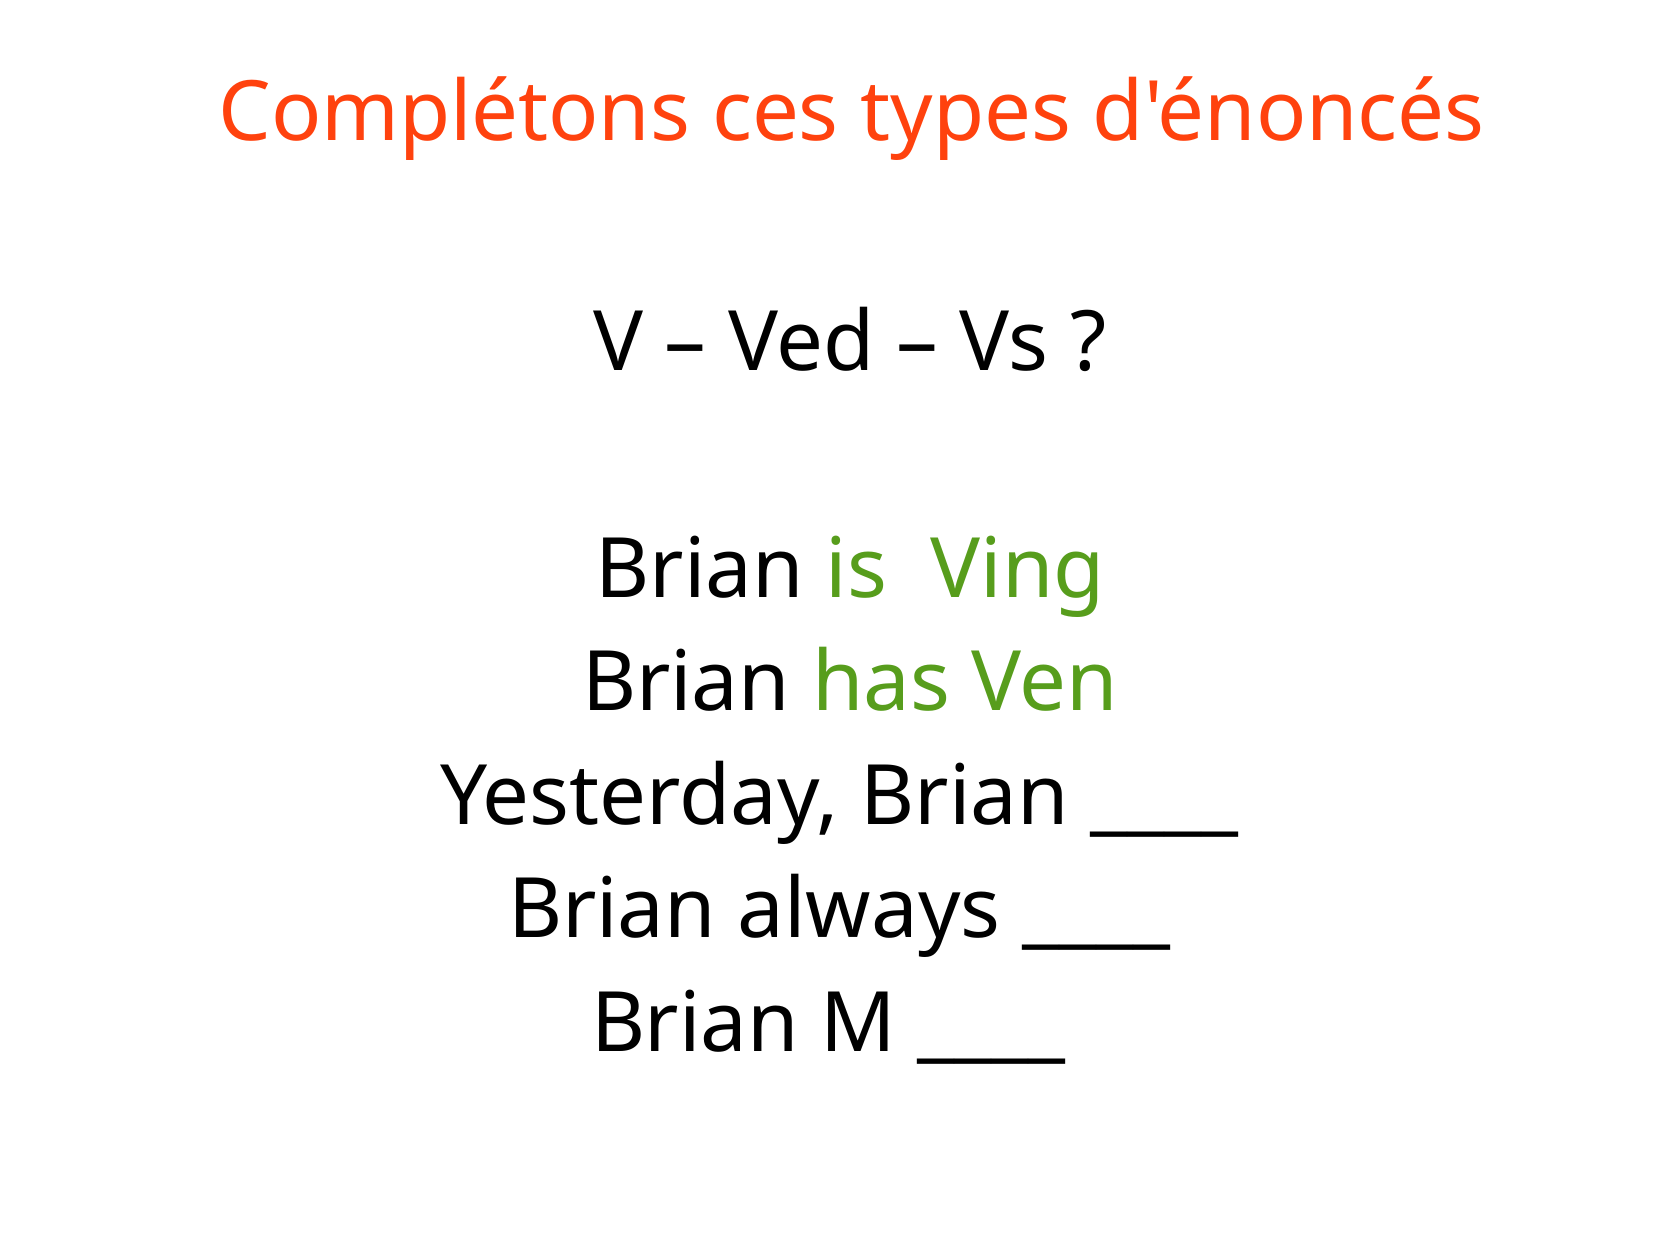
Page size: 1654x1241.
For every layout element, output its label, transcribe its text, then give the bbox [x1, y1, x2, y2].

text_box Complétons ces types d'énoncés V – Ved – Vs ? Brian is Ving Brian has Ven Yesterday, Brian ____ Brian always ____ Brian M ____ [59, 35, 1642, 1225]
